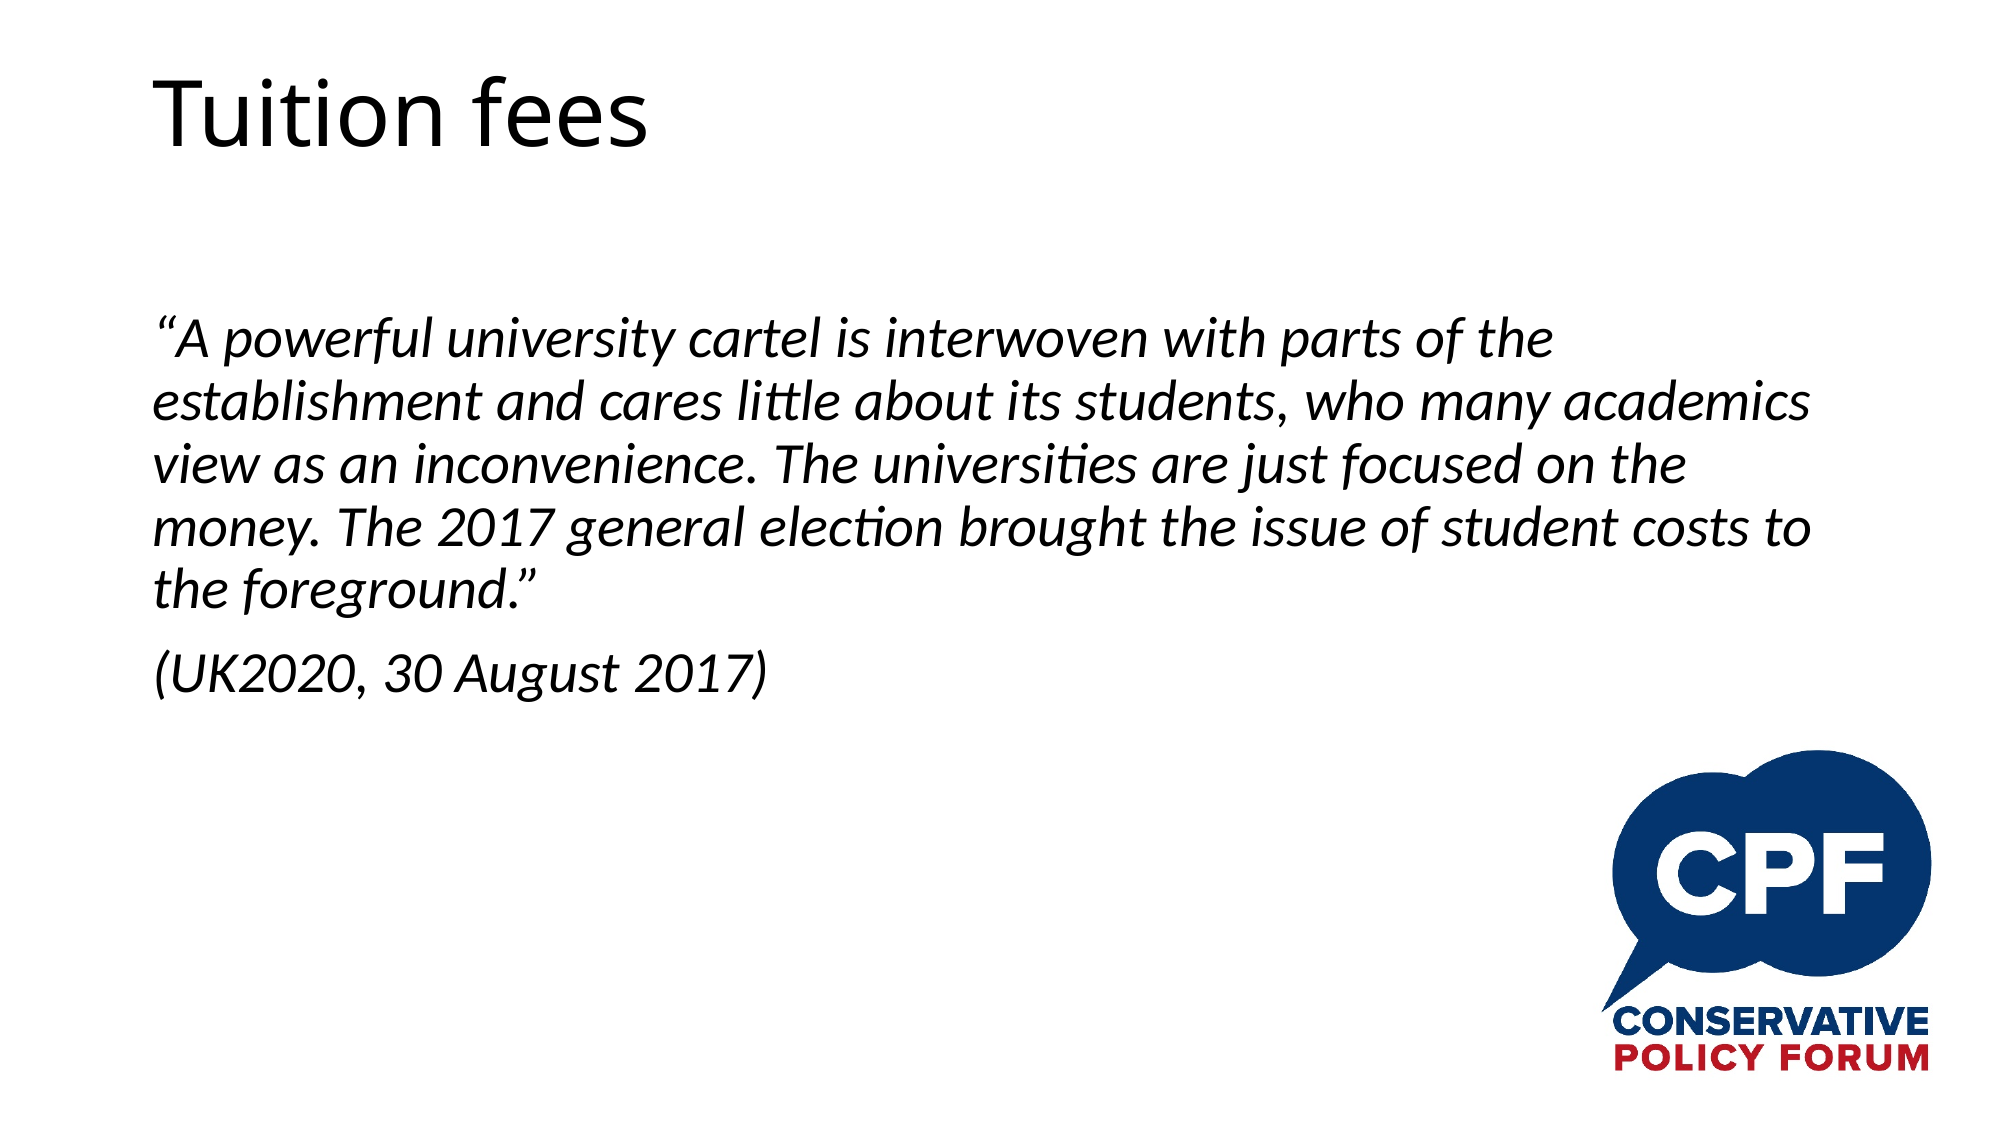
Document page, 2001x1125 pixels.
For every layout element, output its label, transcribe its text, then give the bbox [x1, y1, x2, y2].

title Tuition fees [137, 59, 1863, 278]
list “A powerful university cartel is interwoven with parts of the establishment and cares little about its students, who many academics view as an inconvenience. The universities are just focused on the money. The 2017 general election brought the issue of student costs to the foreground.” (UK2020, 30 August 2017) [137, 299, 1863, 1014]
picture [1582, 718, 1967, 1103]
